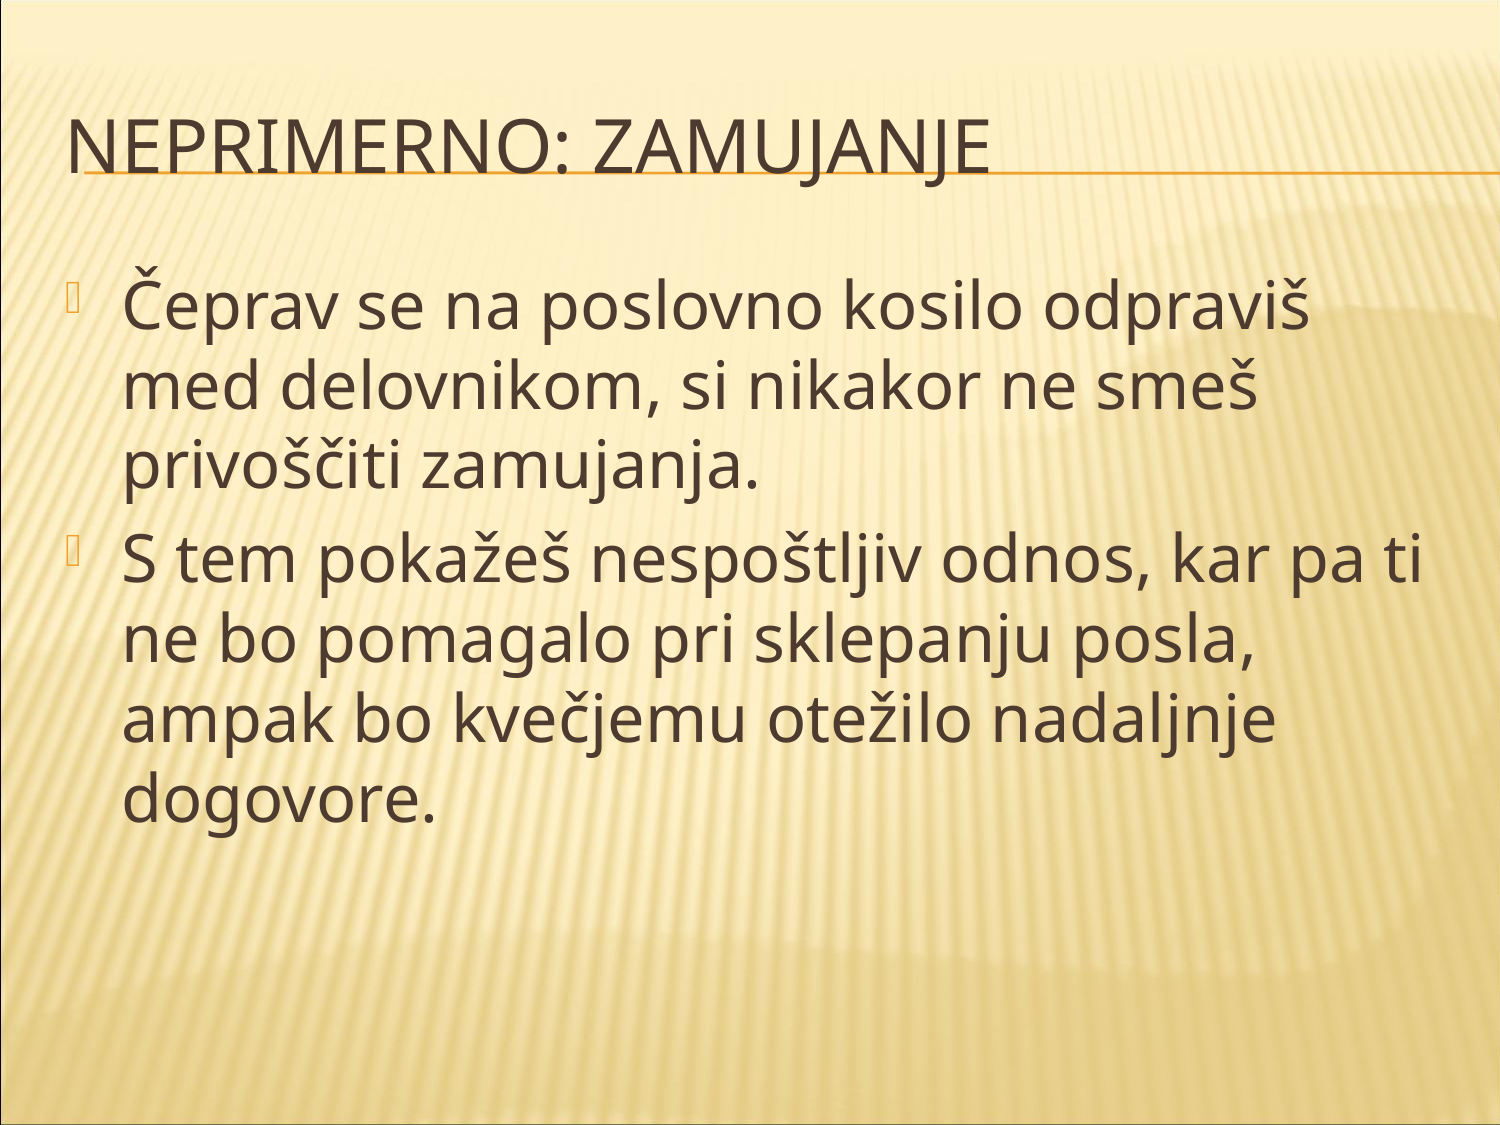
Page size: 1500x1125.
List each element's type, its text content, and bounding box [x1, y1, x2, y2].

picture [0, 0, 1500, 1125]
list Čeprav se na poslovno kosilo odpraviš med delovnikom, si nikakor ne smeš privoščiti zamujanja. S tem pokažeš nespoštljiv odnos, kar pa ti ne bo pomagalo pri sklepanju posla, ampak bo kvečjemu otežilo nadaljnje dogovore. [50, 254, 1475, 998]
title Neprimerno: zamujanje [50, 75, 1475, 213]
